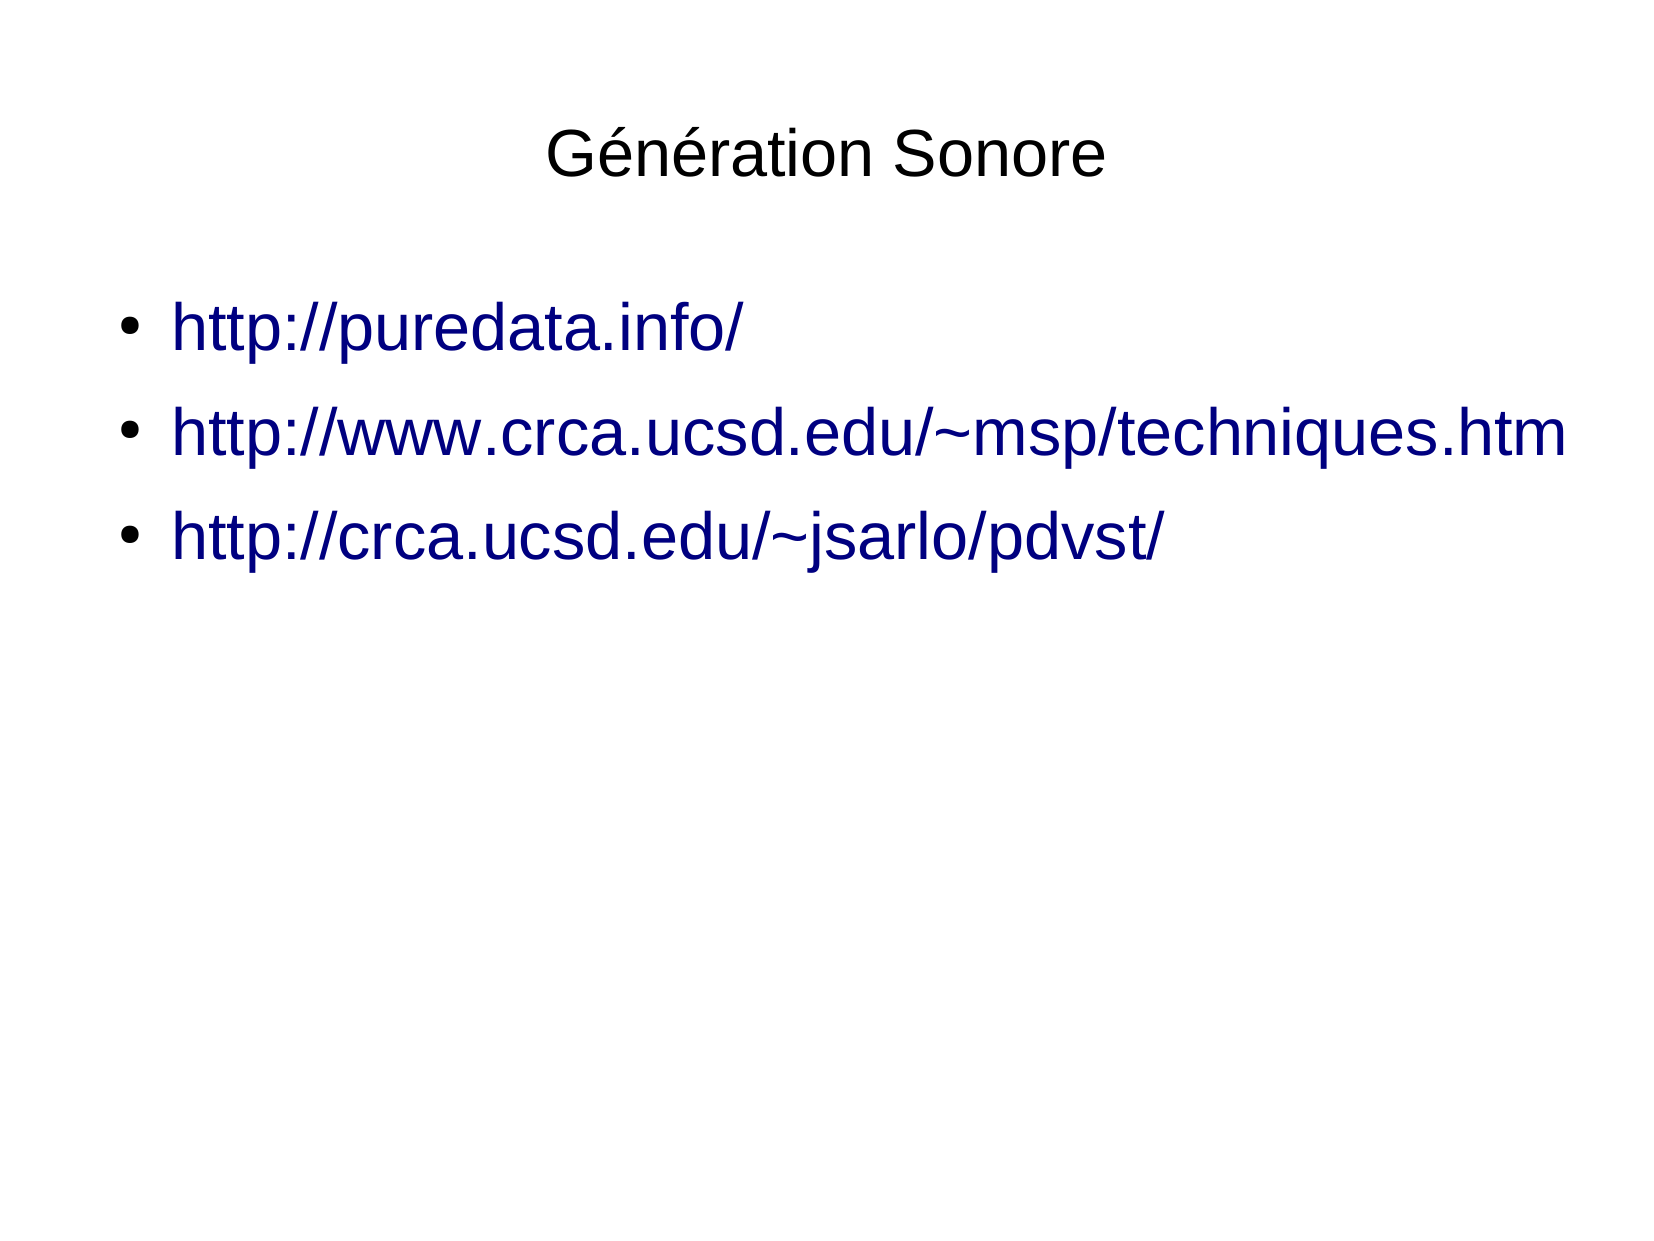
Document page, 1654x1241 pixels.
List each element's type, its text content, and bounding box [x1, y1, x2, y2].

list http://puredata.info/ http://www.crca.ucsd.edu/~msp/techniques.htm http://crca.ucsd.edu/~jsarlo/pdvst/ [82, 290, 1571, 1109]
title Génération Sonore [82, 49, 1571, 257]
